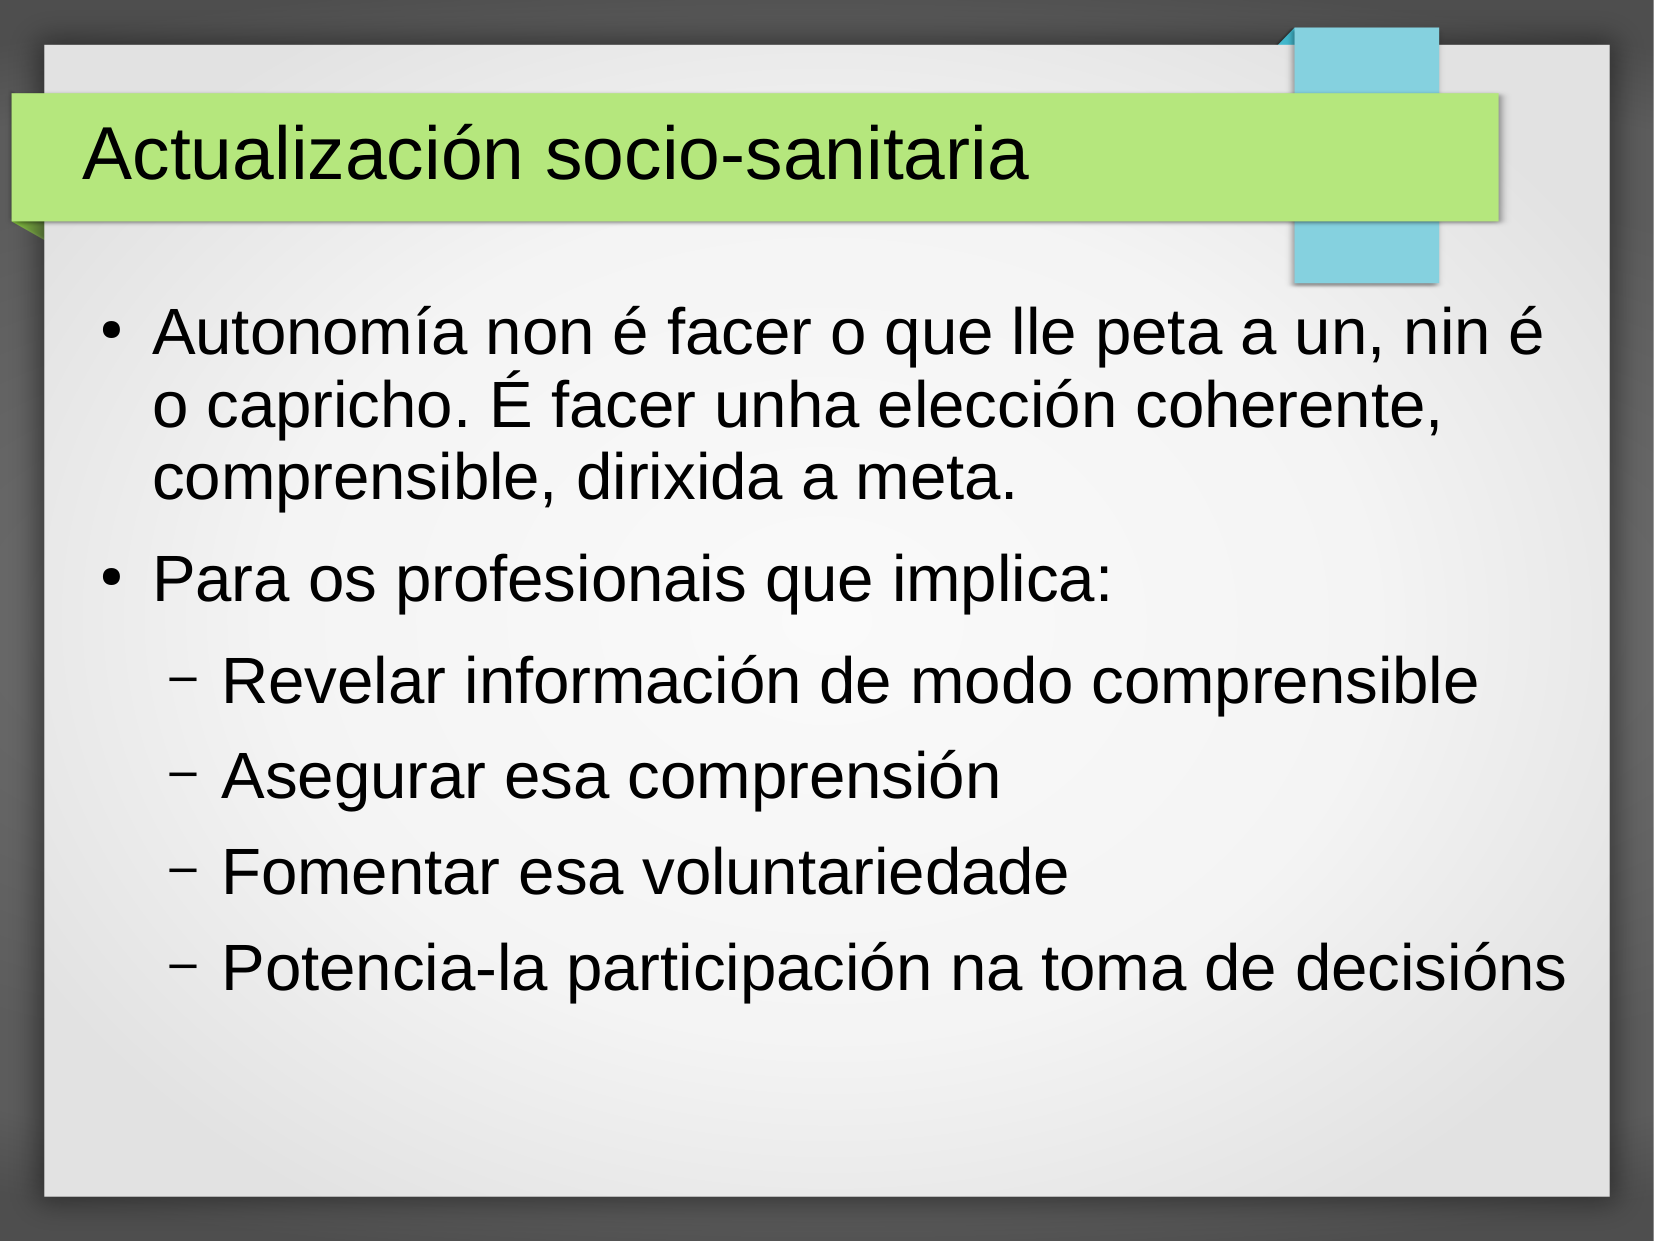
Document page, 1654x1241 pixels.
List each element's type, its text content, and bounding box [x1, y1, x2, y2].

list Autonomía non é facer o que lle peta a un, nin é o capricho. É facer unha elección coherente, comprensible, dirixida a meta. Para os profesionais que implica: Revelar información de modo comprensible Asegurar esa comprensión Fomentar esa voluntariedade Potencia-la participación na toma de decisións [82, 295, 1571, 1015]
picture [0, 0, 1654, 1241]
title Actualización socio-sanitaria [82, 94, 1264, 213]
